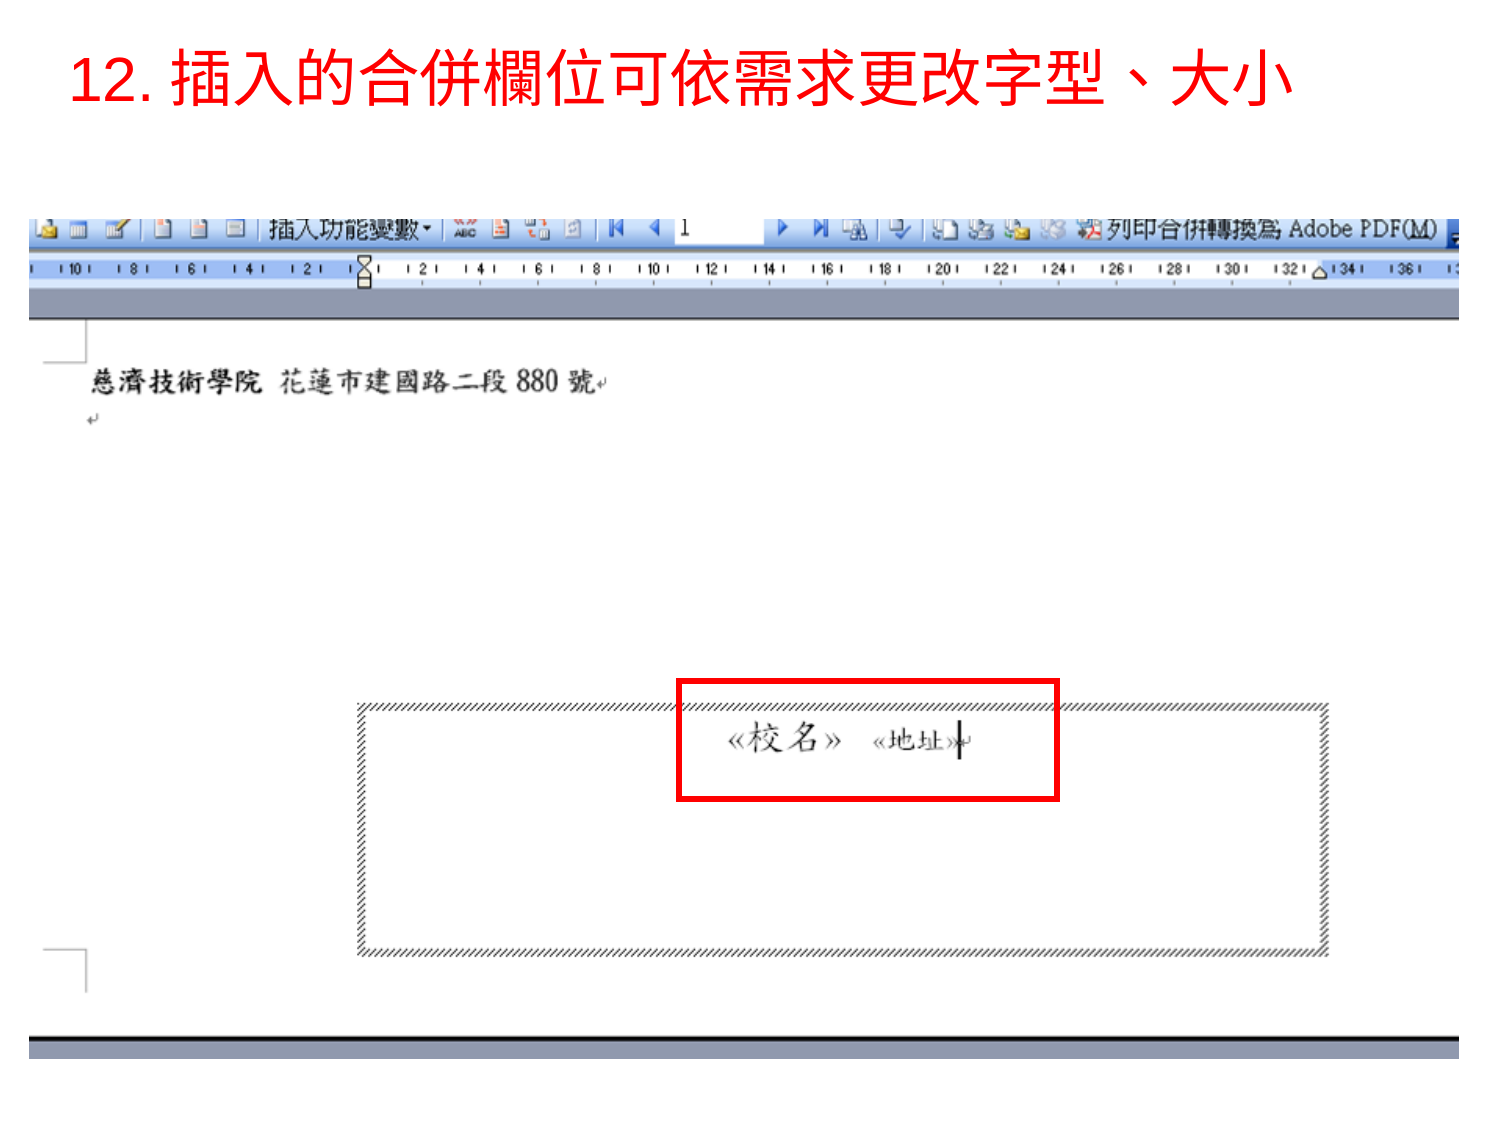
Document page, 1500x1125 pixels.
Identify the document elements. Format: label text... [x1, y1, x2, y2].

text_box 12.插入的合併欄位可依需求更改字型、大小 [53, 31, 1400, 122]
picture [29, 220, 1459, 1059]
